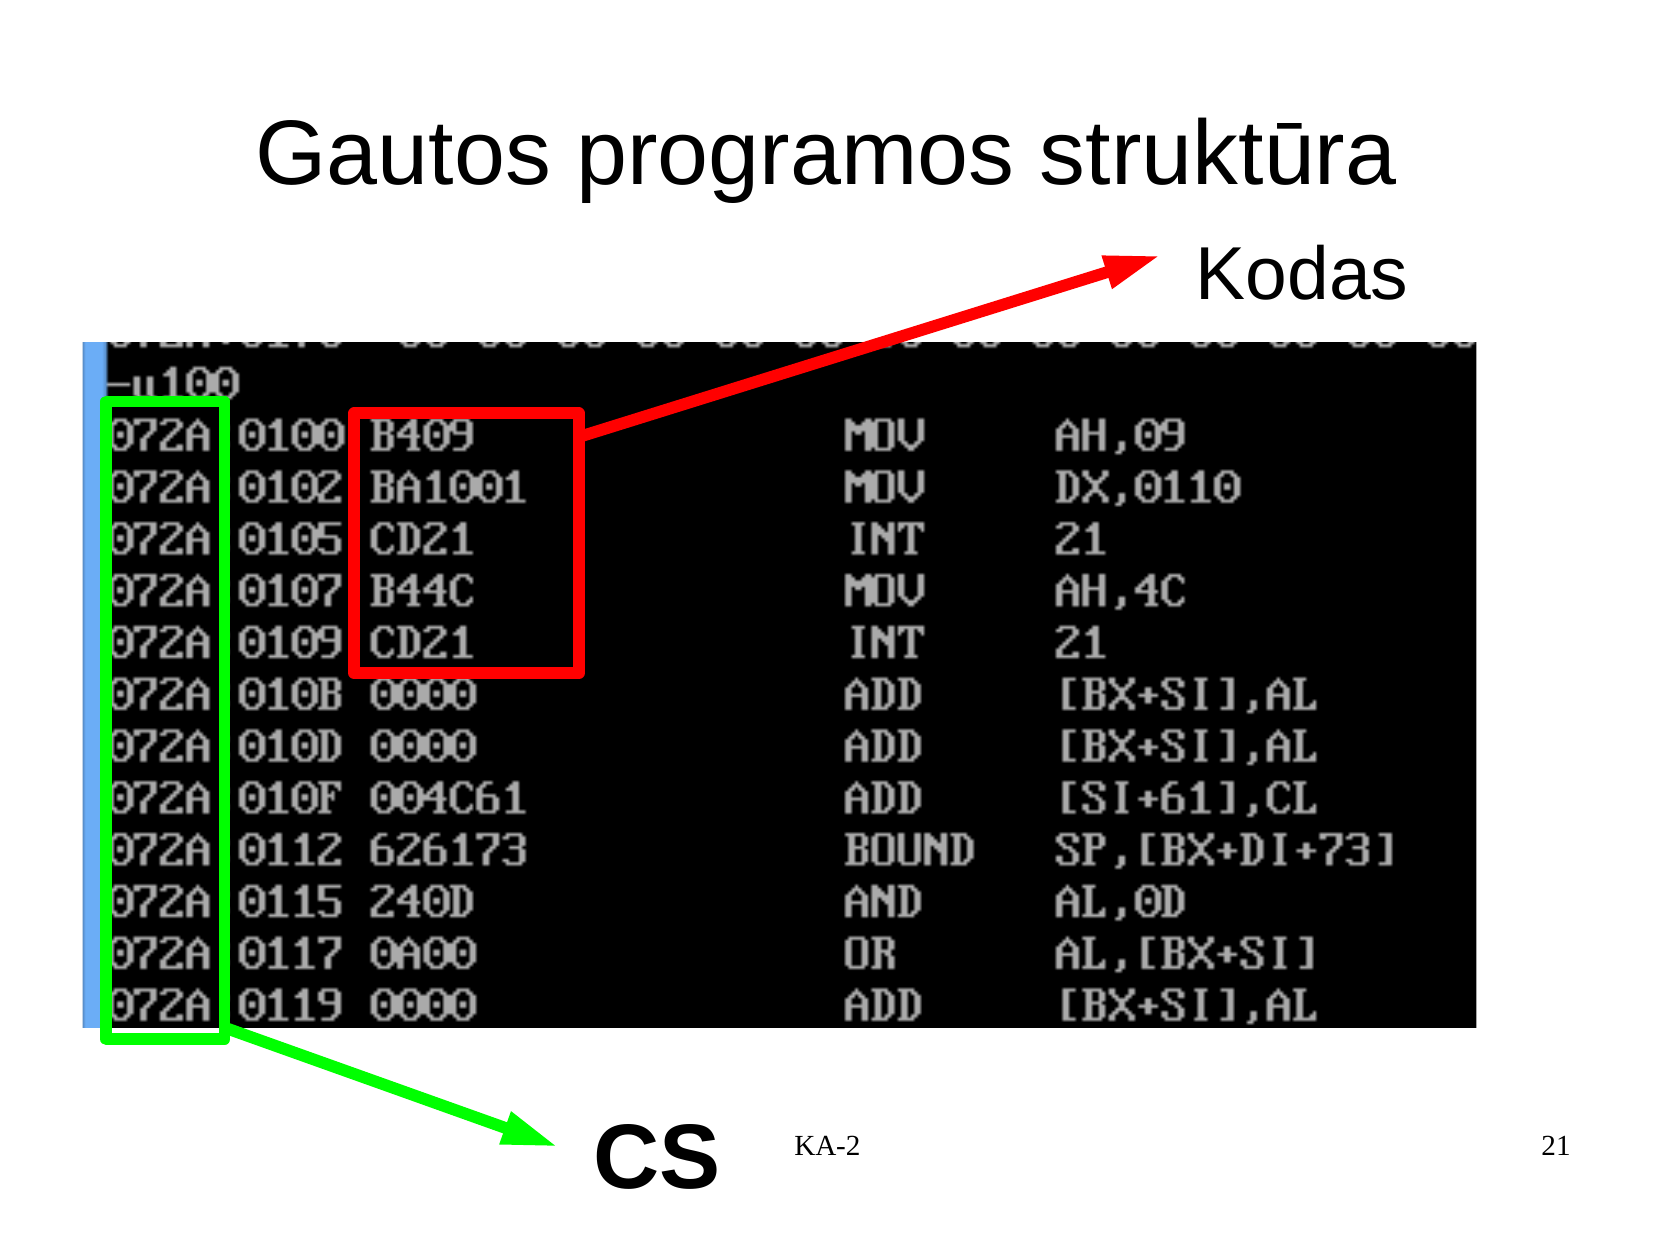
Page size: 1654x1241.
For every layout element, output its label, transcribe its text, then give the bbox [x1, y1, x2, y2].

picture [112, 407, 219, 1028]
title Gautos programos struktūra [82, 49, 1571, 257]
picture [360, 419, 573, 667]
picture [82, 342, 1477, 1028]
text_box Kodas [1181, 224, 1548, 324]
text_box CS [578, 1098, 863, 1216]
